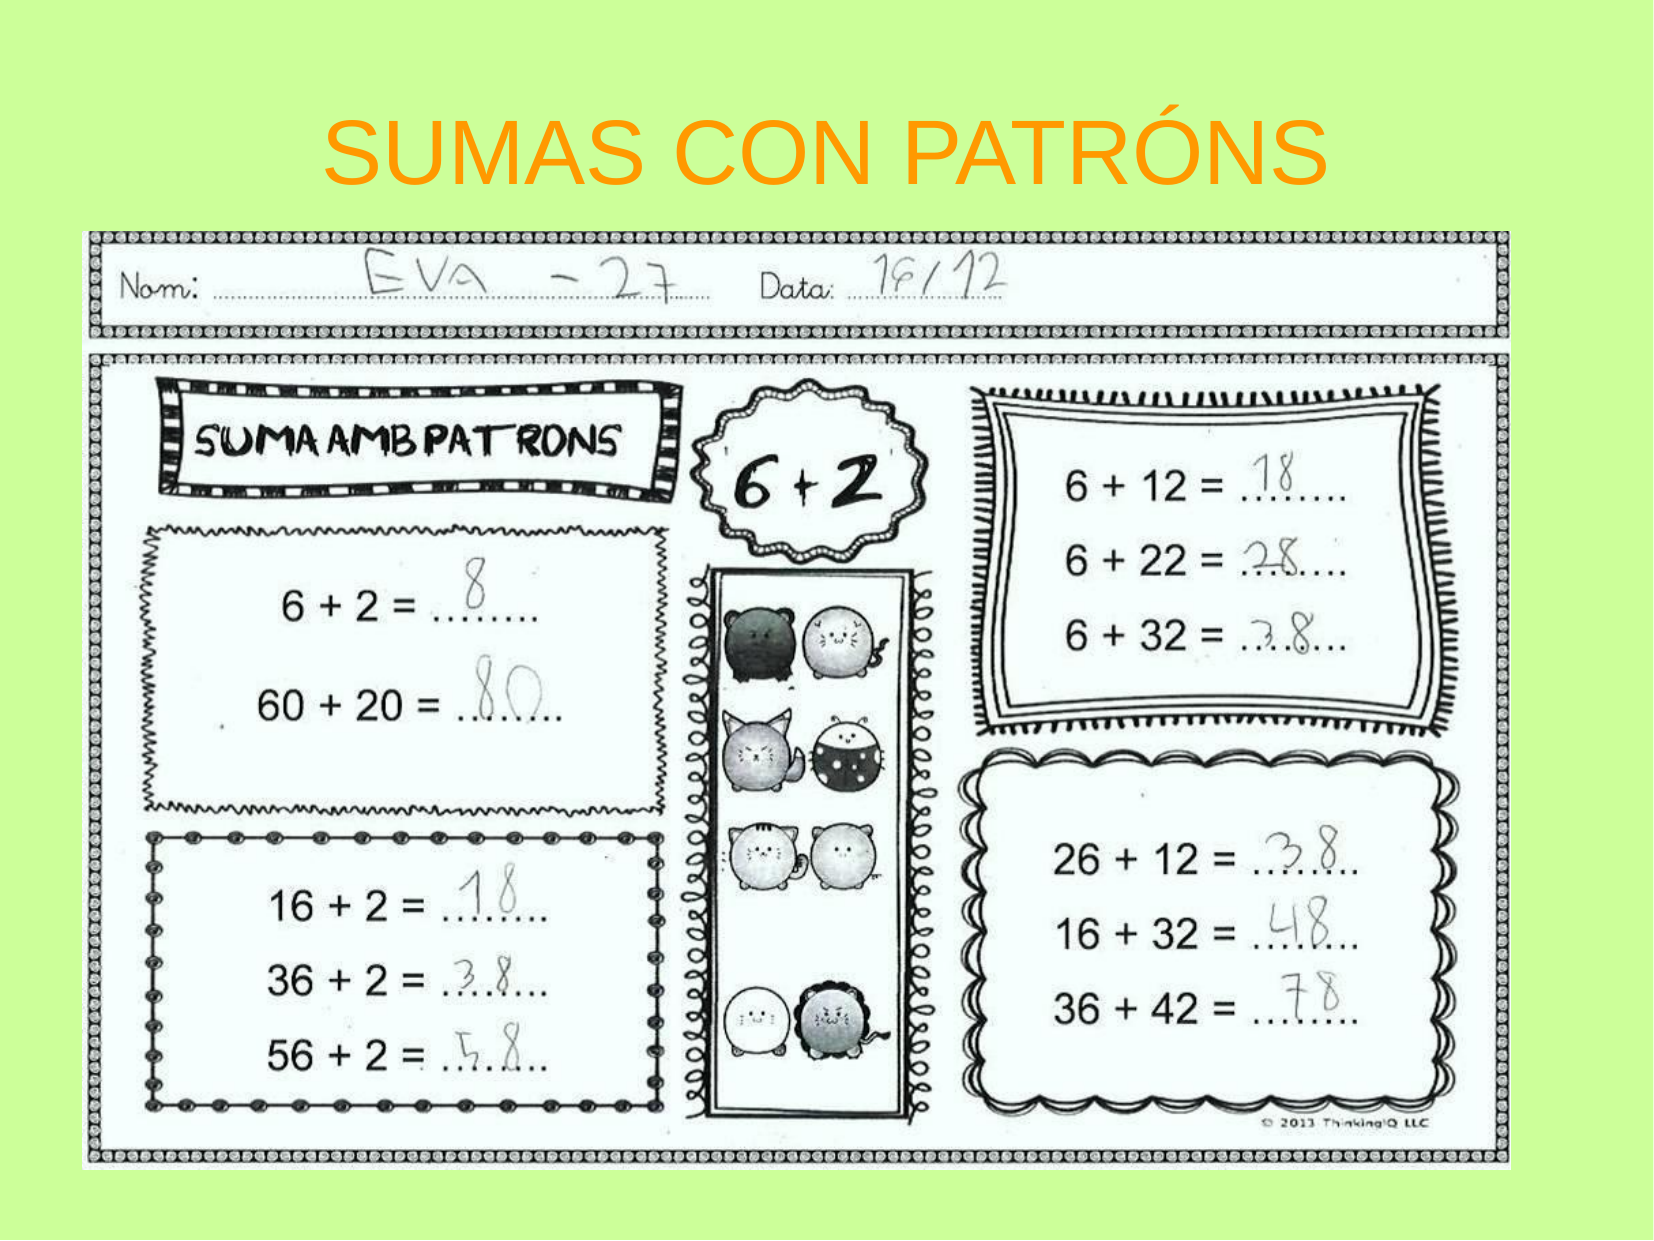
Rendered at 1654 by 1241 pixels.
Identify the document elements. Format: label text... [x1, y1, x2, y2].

title SUMAS CON PATRÓNS [82, 49, 1571, 257]
picture [82, 231, 1511, 1170]
